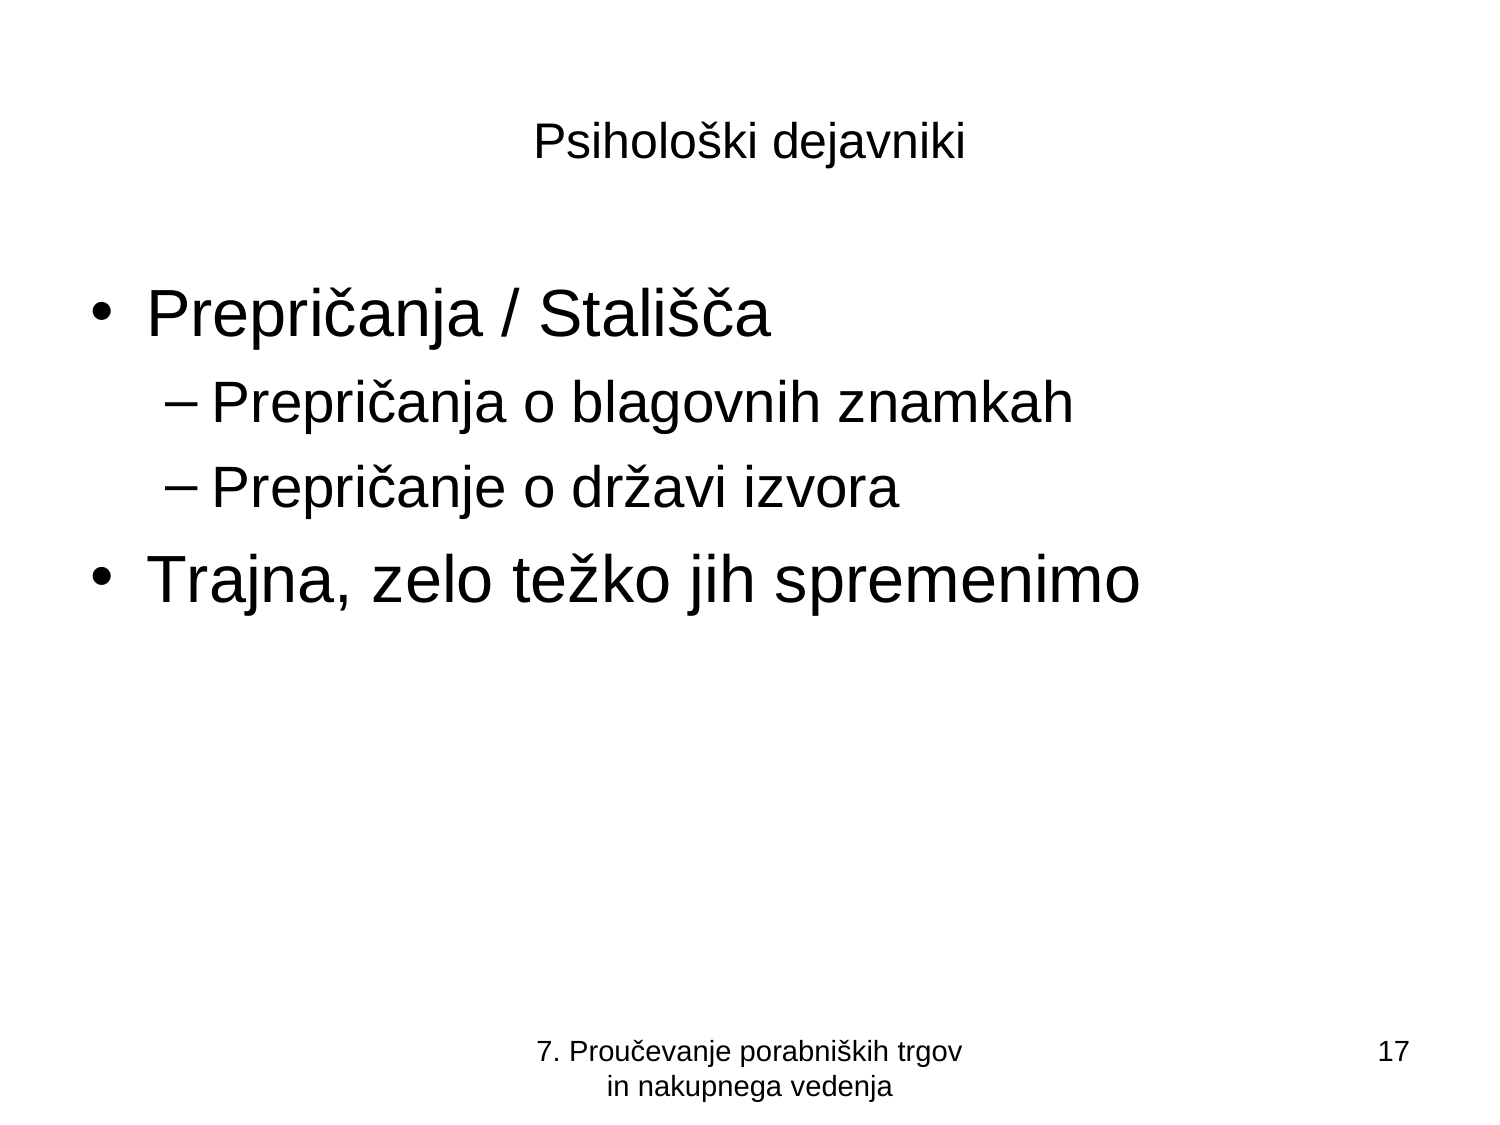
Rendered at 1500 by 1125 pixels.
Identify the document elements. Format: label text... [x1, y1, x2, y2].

text_box 7. Proučevanje porabniških trgov in nakupnega vedenja [512, 1024, 988, 1103]
text_box <number> [1074, 1024, 1426, 1103]
list Prepričanja / Stališča Prepričanja o blagovnih znamkah Prepričanje o državi izvora Trajna, zelo težko jih spremenimo [75, 262, 1426, 1006]
title Psihološki dejavniki [75, 45, 1426, 233]
